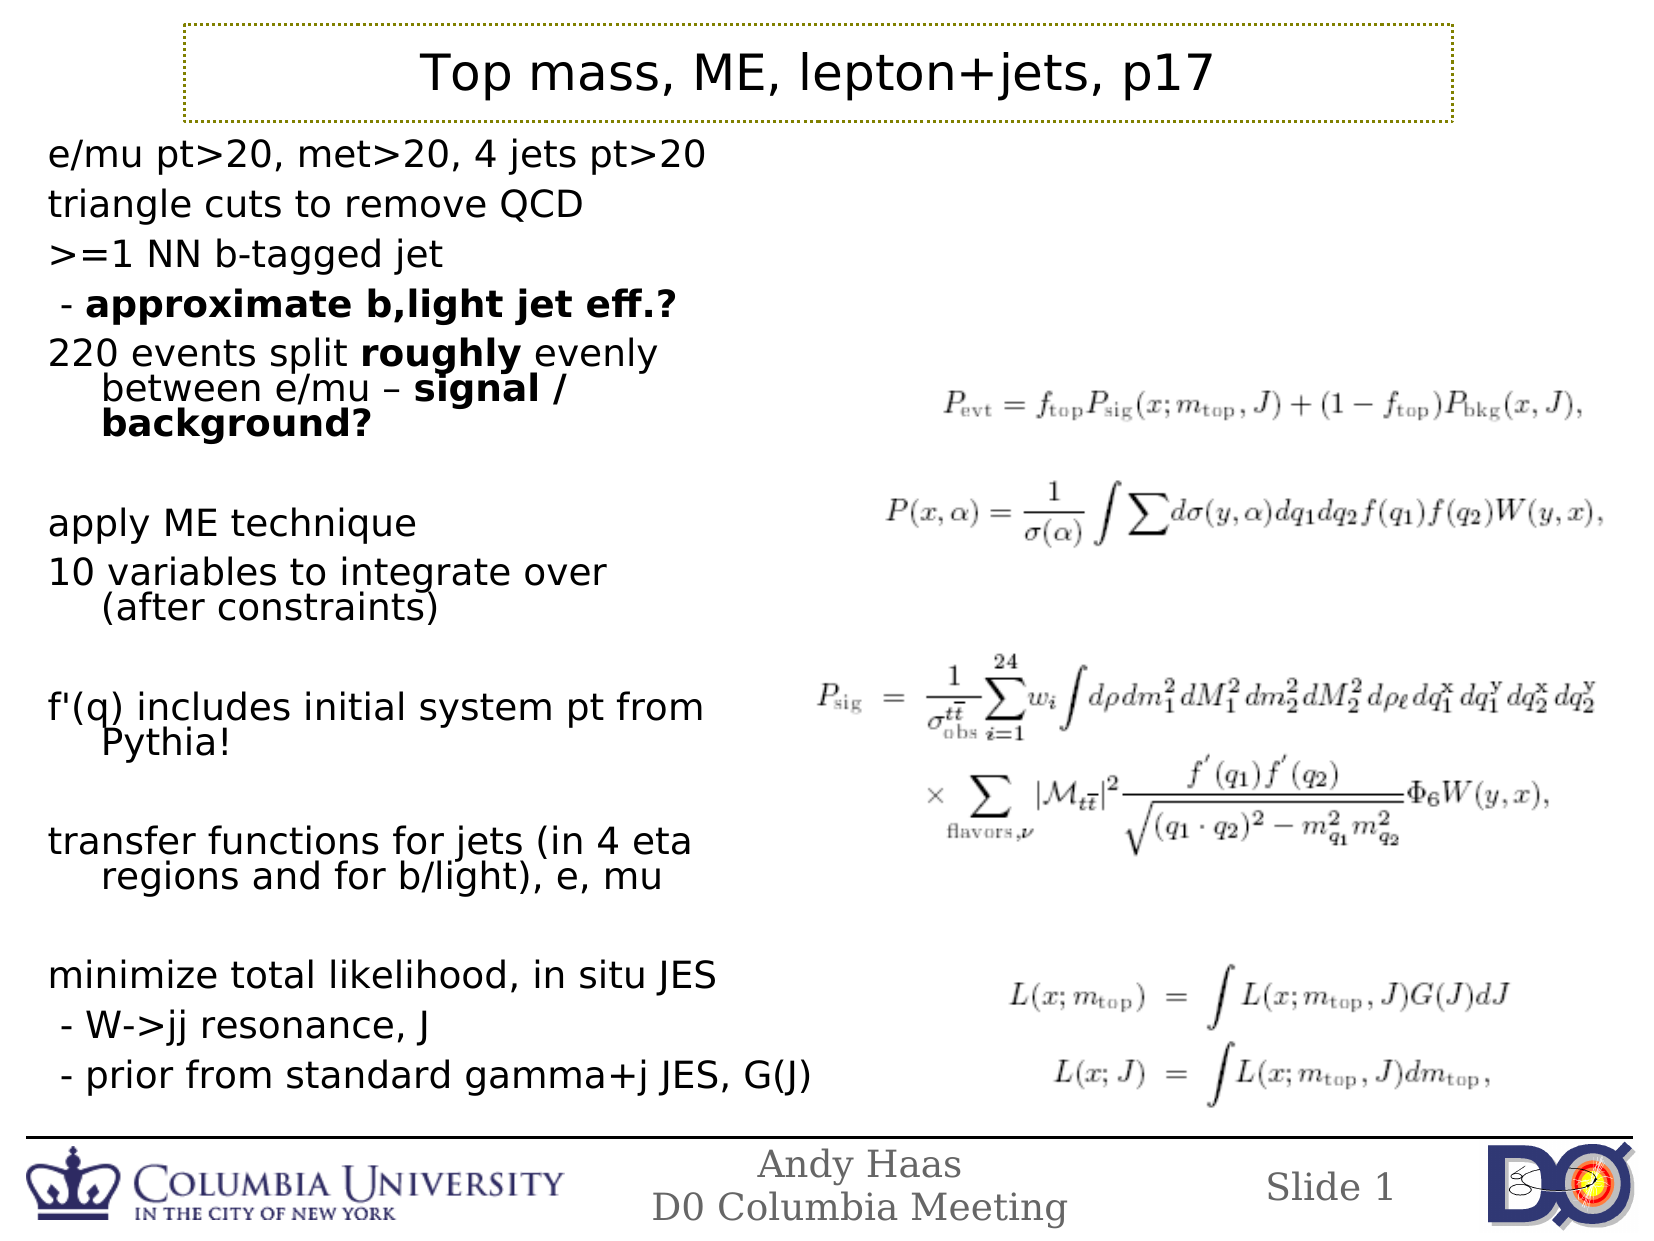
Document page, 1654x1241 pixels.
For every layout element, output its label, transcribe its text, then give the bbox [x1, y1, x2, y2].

picture [873, 470, 1618, 559]
picture [1479, 1140, 1639, 1233]
list e/mu pt>20, met>20, 4 jets pt>20 triangle cuts to remove QCD >=1 NN b-tagged jet - approximate b,light jet eff.? 220 events split roughly evenly between e/mu – signal / background? apply ME technique 10 variables to integrate over (after constraints) f'(q) includes initial system pt from Pythia! transfer functions for jets (in 4 eta regions and for b/light), e, mu minimize total likelihood, in situ JES - W->jj resonance, J - prior from standard gamma+j JES, G(J) [30, 140, 819, 1125]
title Top mass, ME, lepton+jets, p17 [184, 24, 1453, 122]
picture [983, 937, 1536, 1130]
picture [931, 371, 1602, 437]
picture [26, 1146, 565, 1220]
picture [799, 645, 1632, 864]
